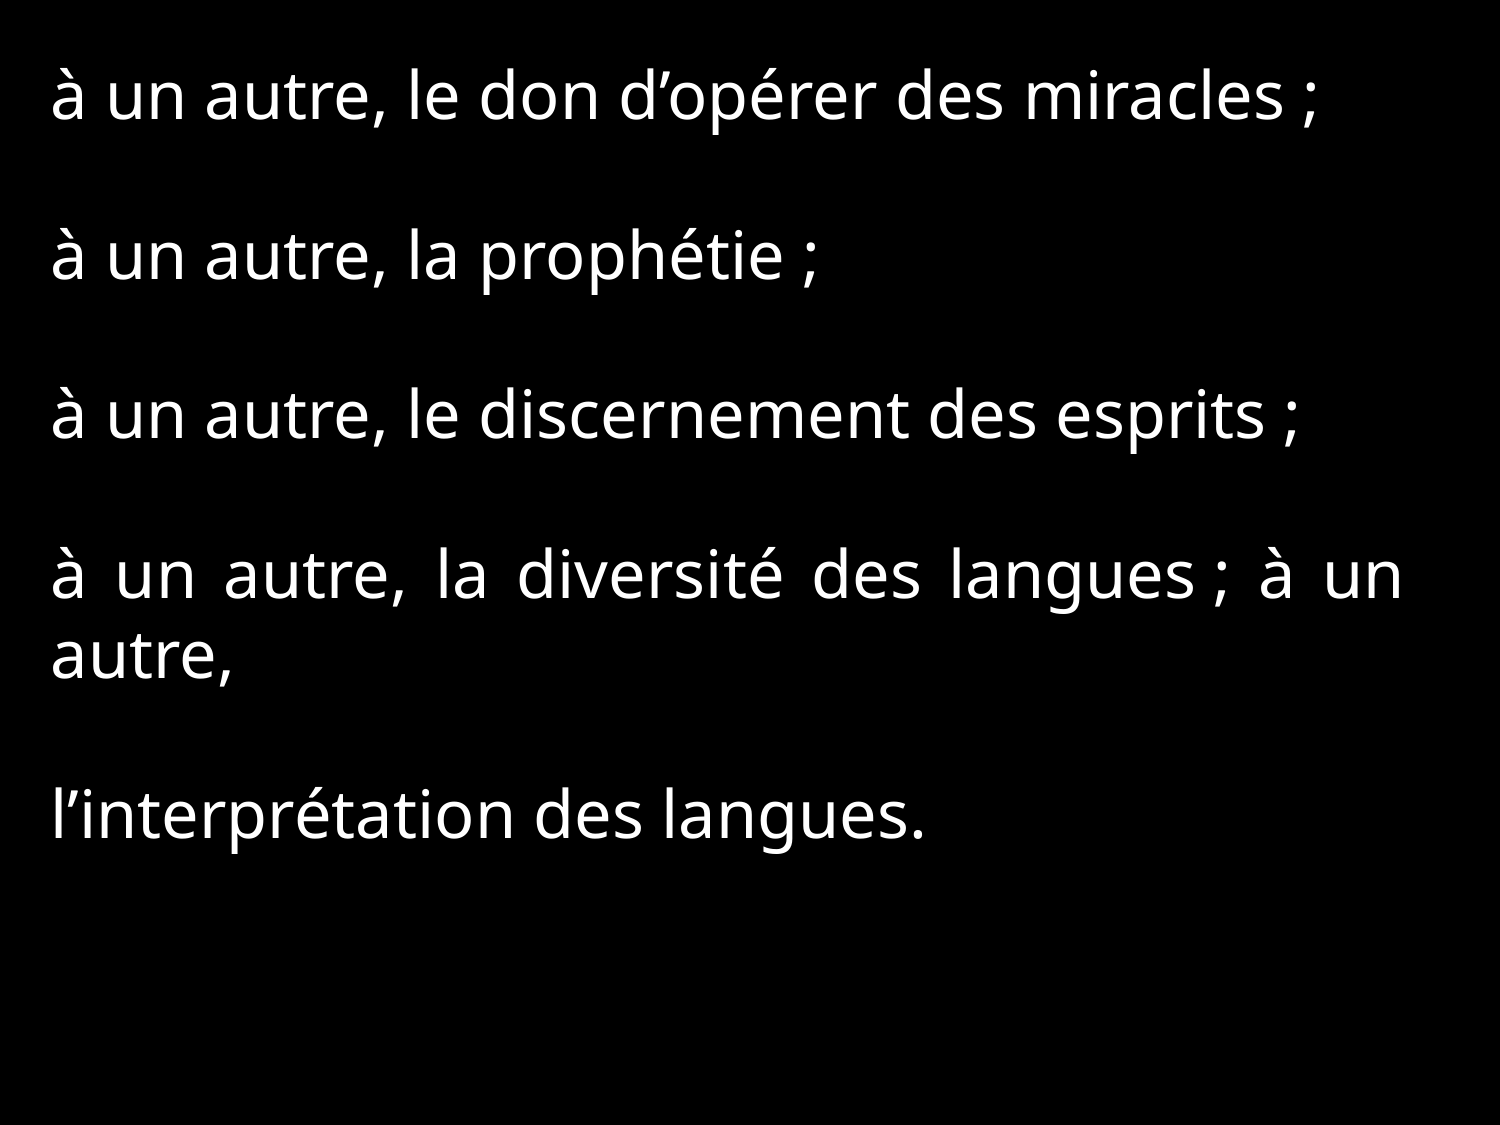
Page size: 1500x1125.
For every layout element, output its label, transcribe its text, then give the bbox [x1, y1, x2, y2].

text_box à un autre, le don d’opérer des miracles ; à un autre, la prophétie ; à un autre, le discernement des esprits ; à un autre, la diversité des langues ; à un autre, l’interprétation des langues. [35, 45, 1422, 860]
